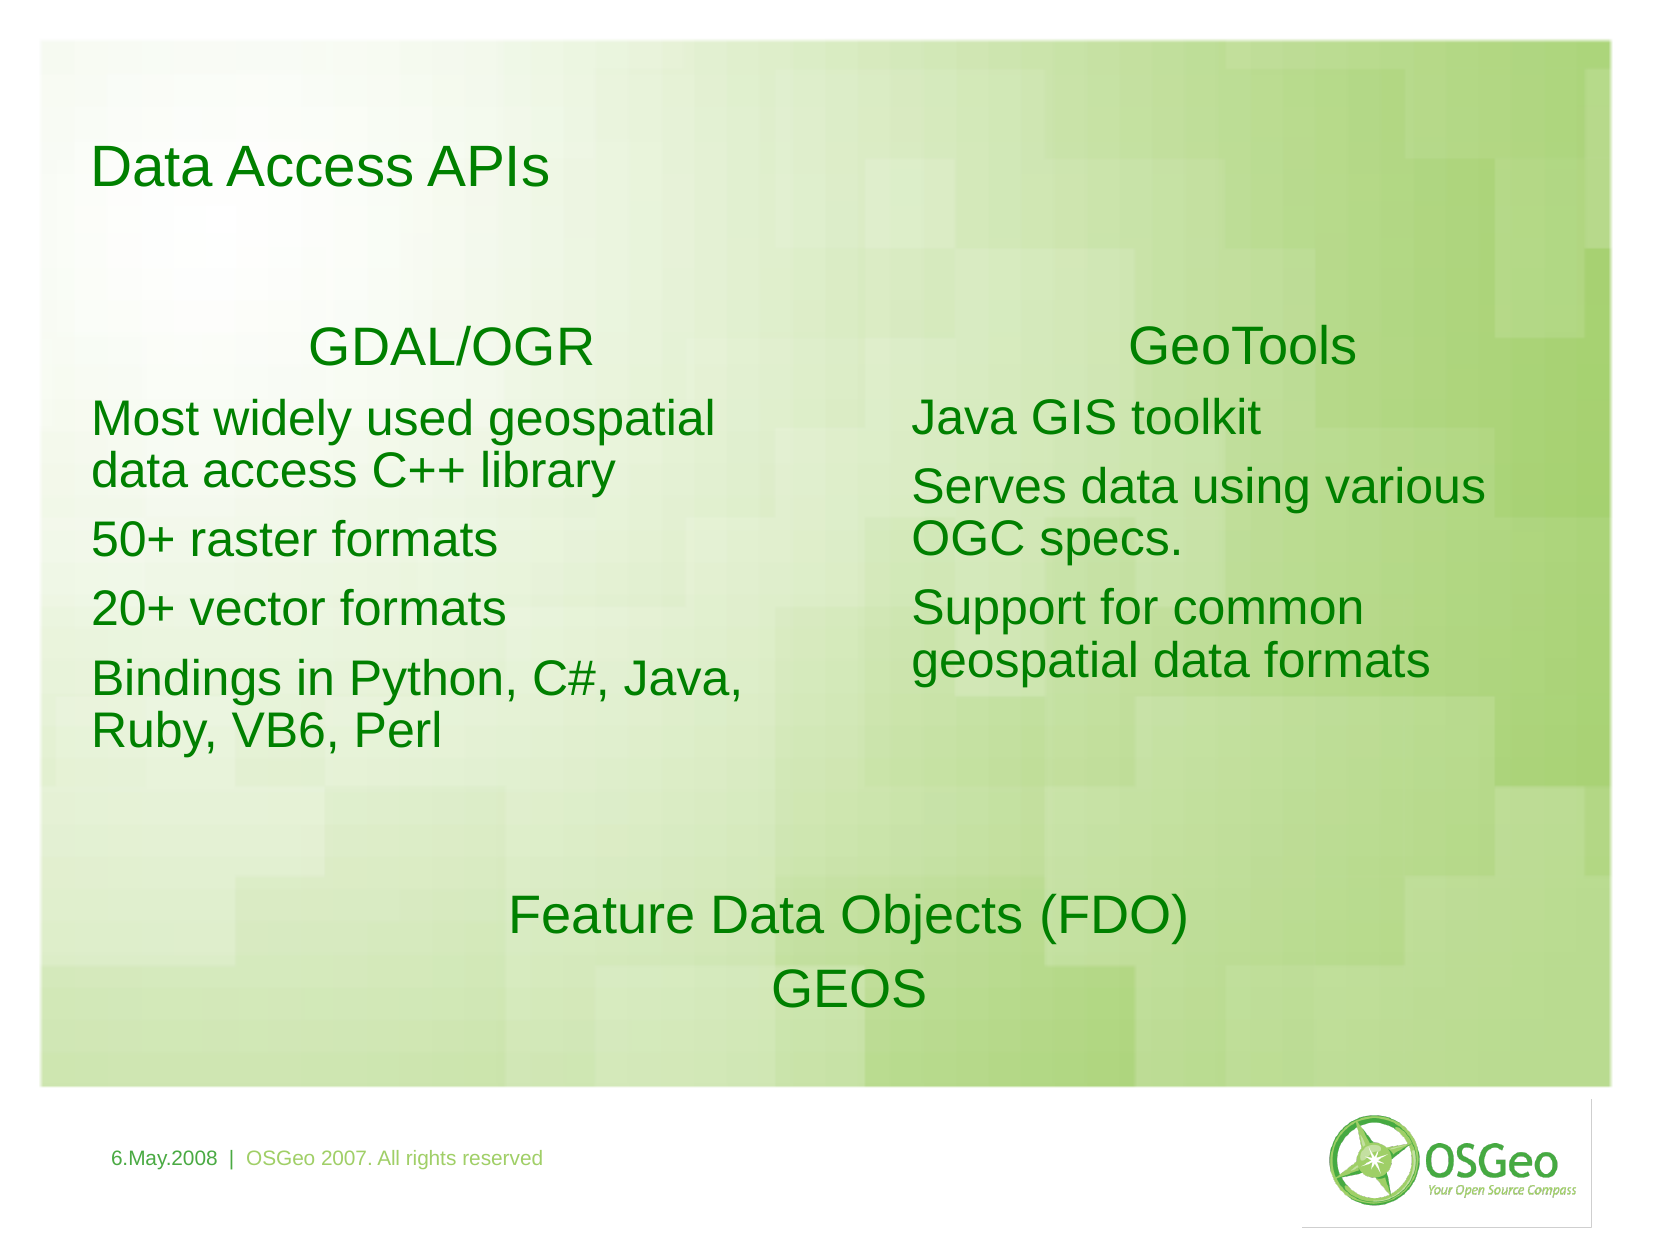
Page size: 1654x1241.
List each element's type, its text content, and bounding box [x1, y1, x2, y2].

picture [0, 1, 1654, 1239]
text_box GeoTools Java GIS toolkit Serves data using various OGC specs. Support for common geospatial data formats [911, 318, 1576, 1003]
text_box GDAL/OGR Most widely used geospatial data access C++ library 50+ raster formats 20+ vector formats Bindings in Python, C#, Java, Ruby, VB6, Perl [90, 320, 814, 1223]
text_box Feature Data Objects (FDO) GEOS [488, 888, 1211, 1103]
text_box Data Access APIs [75, 130, 1303, 207]
